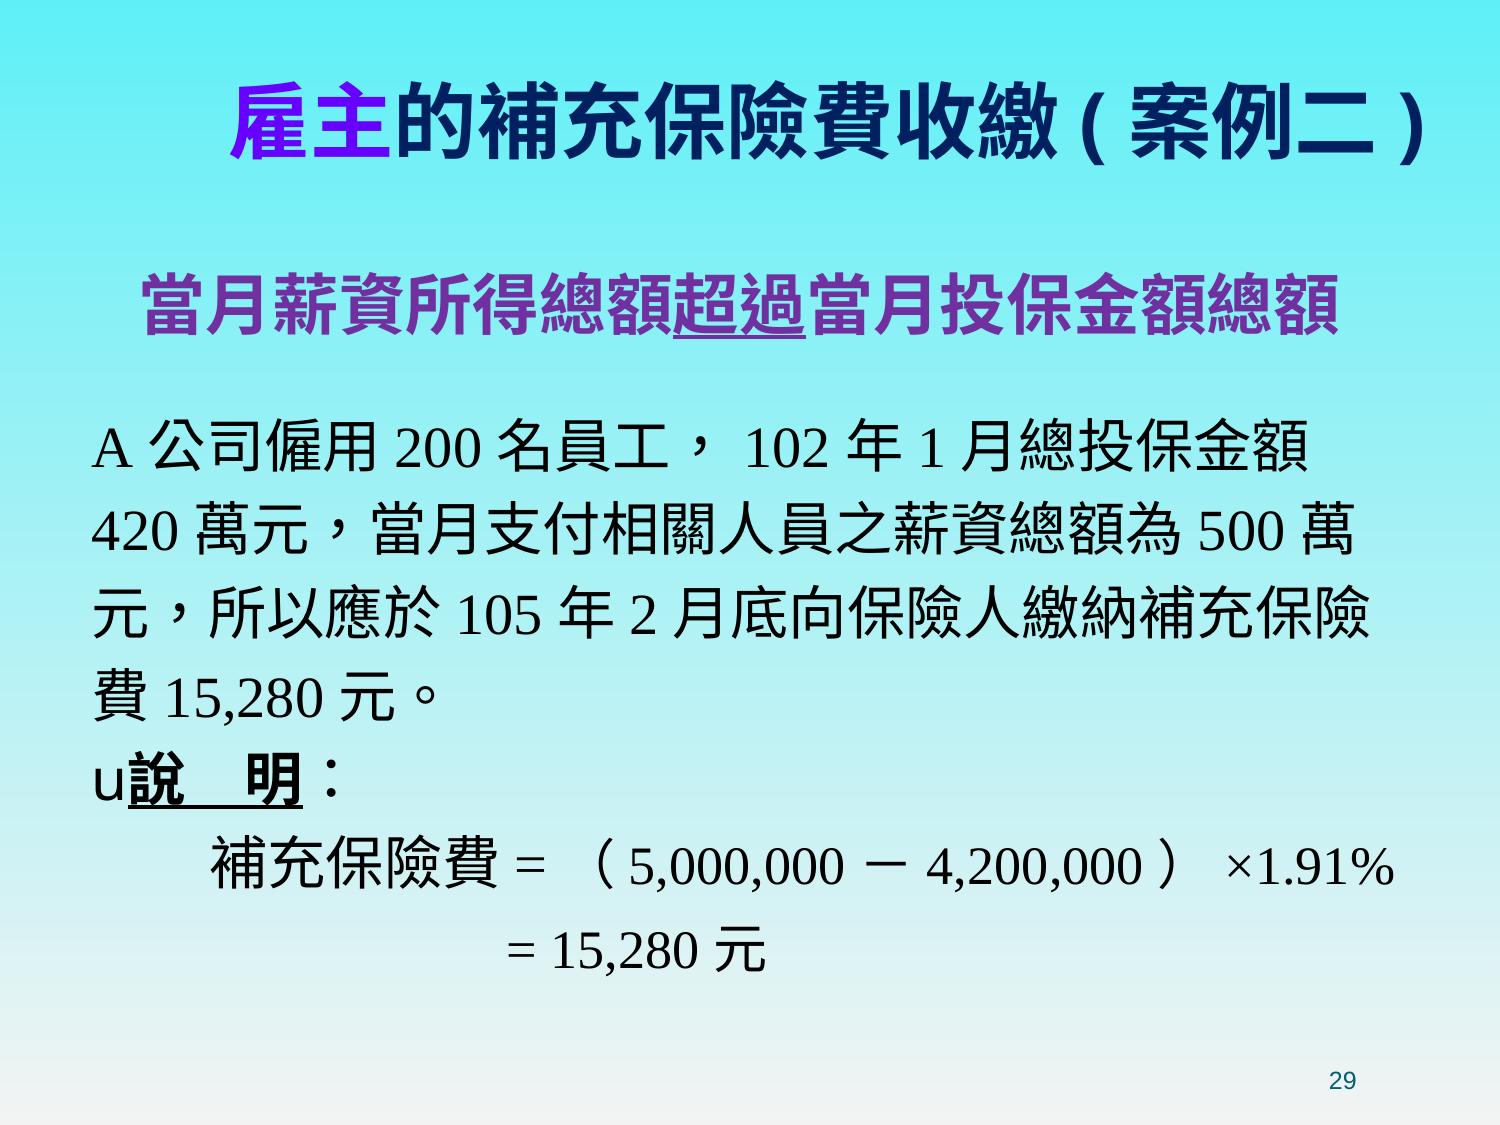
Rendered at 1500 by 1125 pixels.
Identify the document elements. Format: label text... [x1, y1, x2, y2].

text_box 雇主的補充保險費收繳(案例二) [207, 55, 1447, 185]
text_box A公司僱用200名員工，102年1月總投保金額420萬元，當月支付相關人員之薪資總額為500萬元，所以應於105年2月底向保險人繳納補充保險費15,280元。 說 明： 補充保險費=（5,000,000－4,200,000）×1.91% = 15,280元 [77, 388, 1423, 987]
text_box 29 [1328, 1034, 1454, 1095]
text_box 當月薪資所得總額超過當月投保金額總額 [124, 255, 1388, 350]
